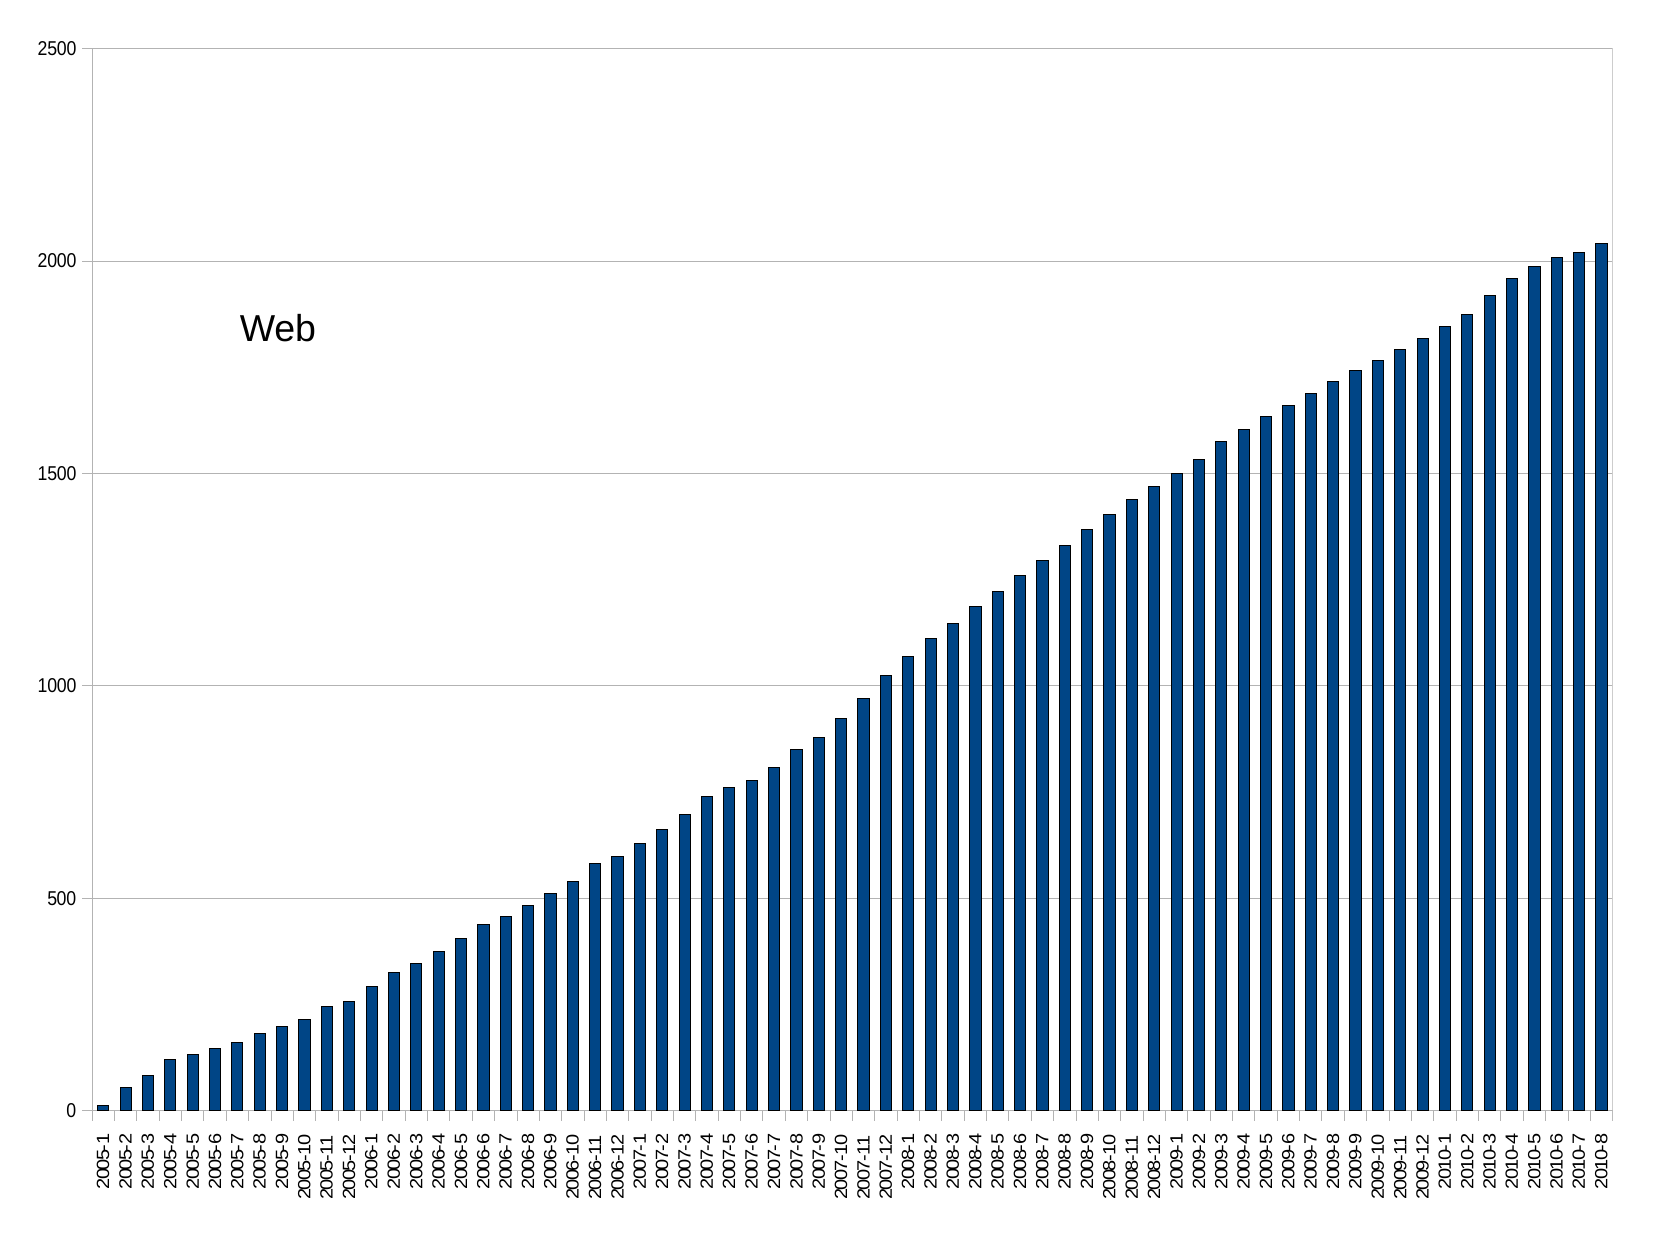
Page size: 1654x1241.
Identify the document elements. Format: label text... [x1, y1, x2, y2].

text_box Web [225, 300, 331, 357]
picture [37, 37, 1613, 1201]
